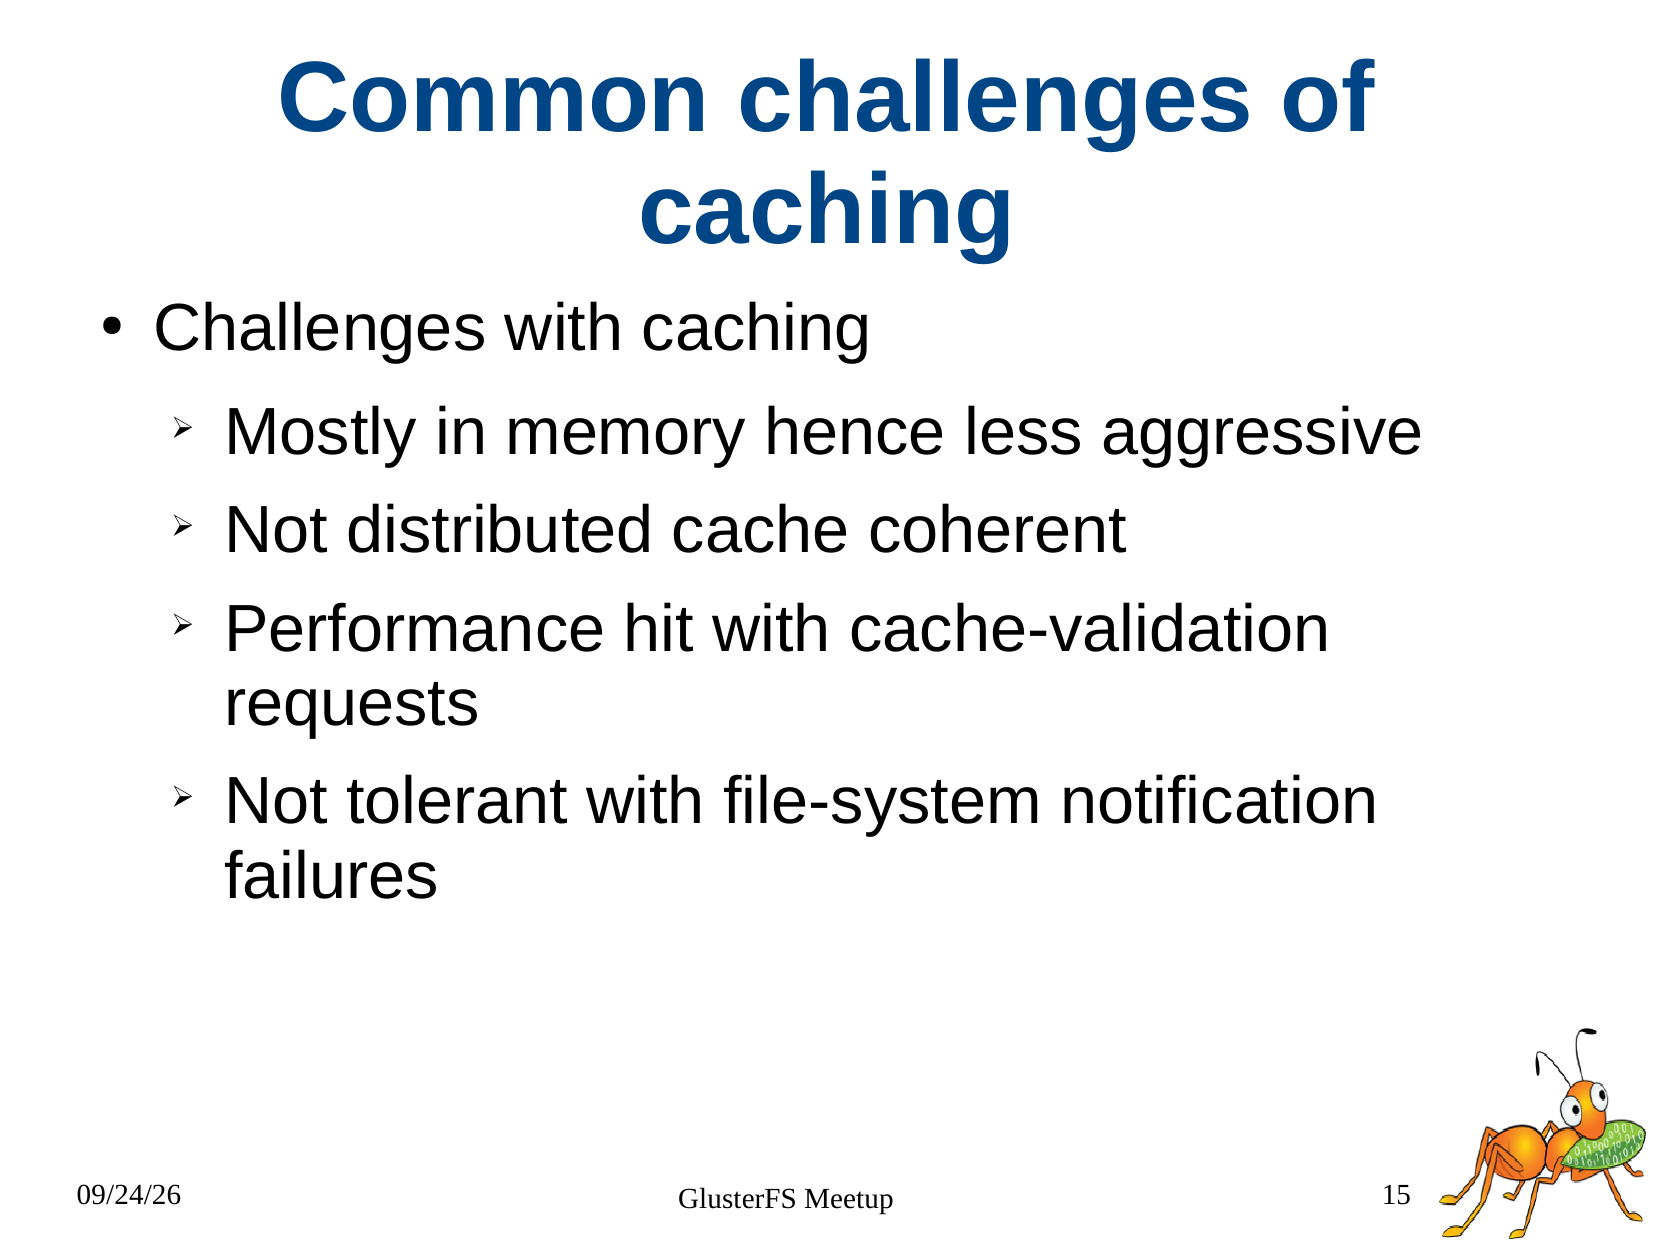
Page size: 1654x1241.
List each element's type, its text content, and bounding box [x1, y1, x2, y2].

picture [1436, 1027, 1648, 1241]
title Common challenges of caching [82, 41, 1571, 265]
list Challenges with caching Mostly in memory hence less aggressive Not distributed cache coherent Performance hit with cache-validation requests Not tolerant with file-system notification failures [82, 290, 1571, 1066]
